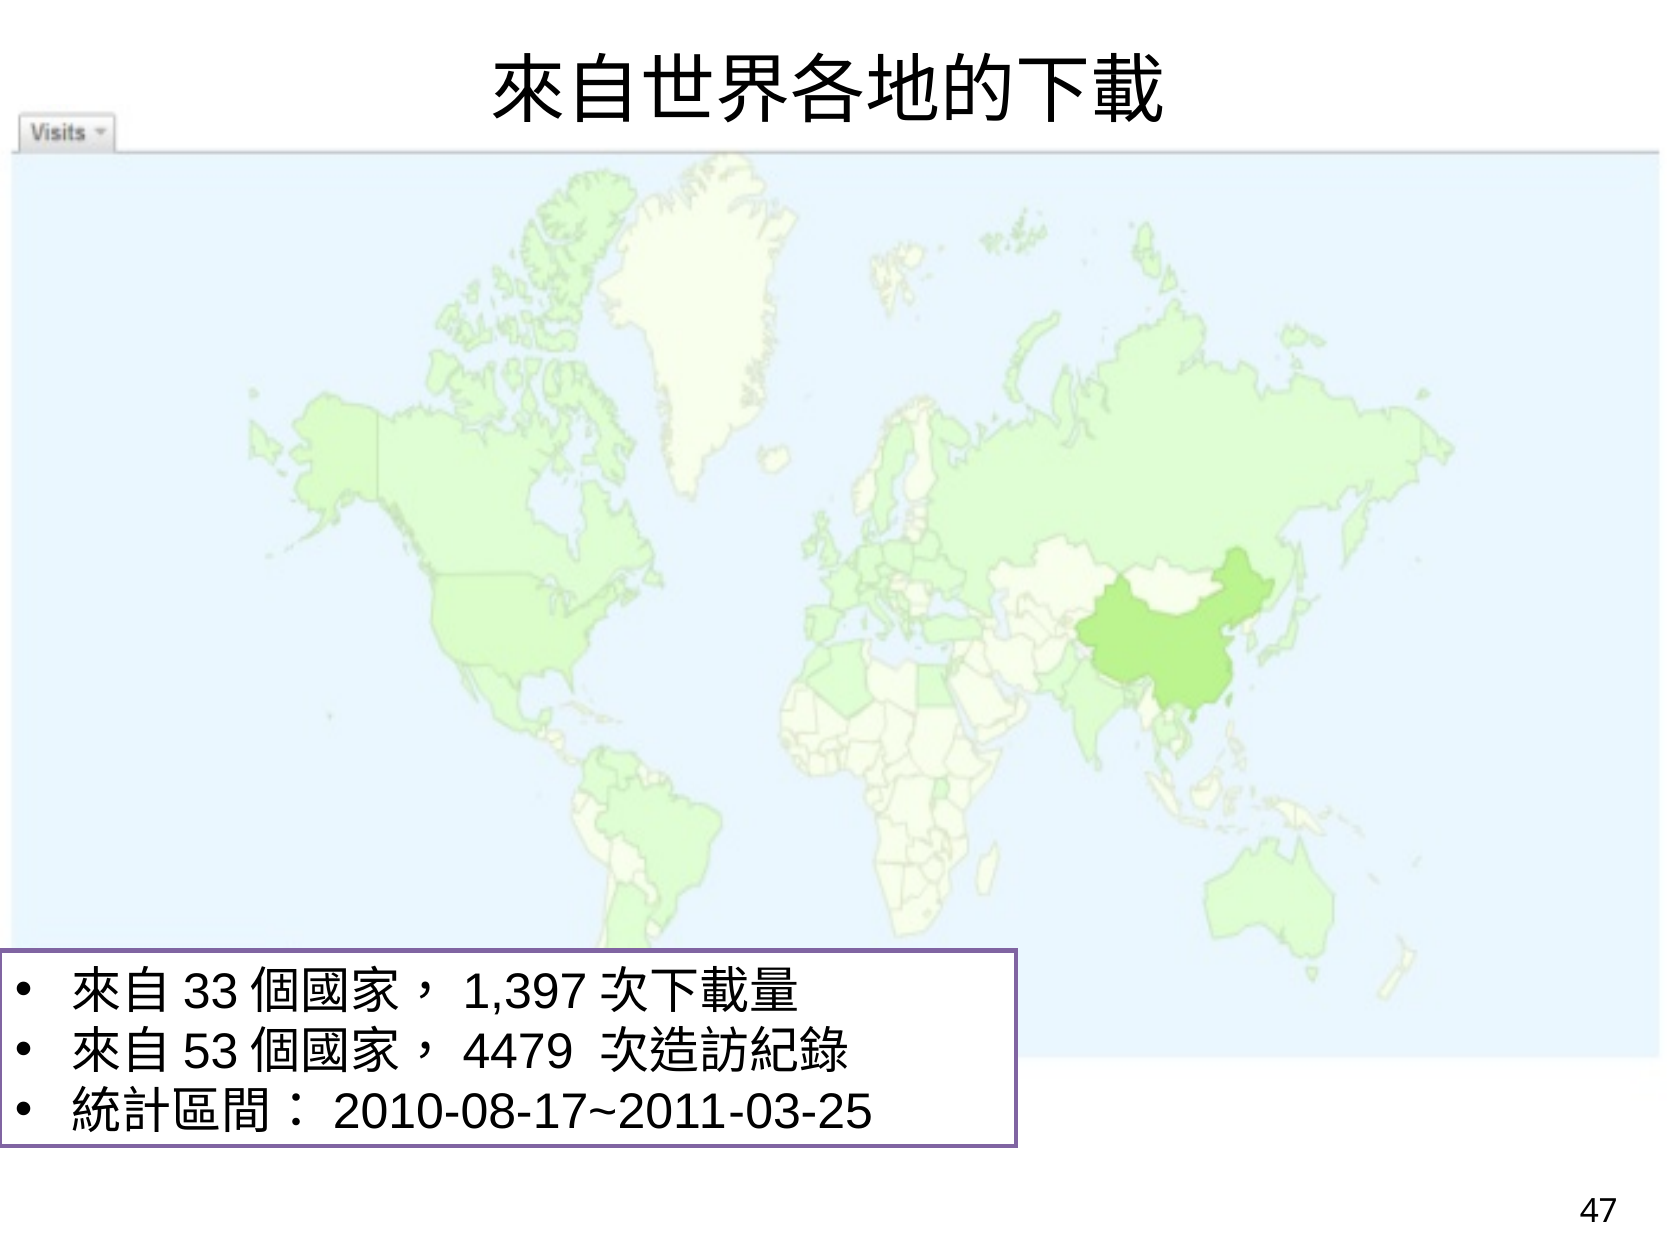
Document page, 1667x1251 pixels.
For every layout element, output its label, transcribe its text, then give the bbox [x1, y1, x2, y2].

text_box 來自33個國家，1,397次下載量 來自53個國家，4479 次造訪紀錄 統計區間：2010-08-17~2011-03-25 [0, 950, 1016, 1147]
title 來自世界各地的下載 [78, 0, 1579, 183]
text_box [0, 104, 1667, 1147]
